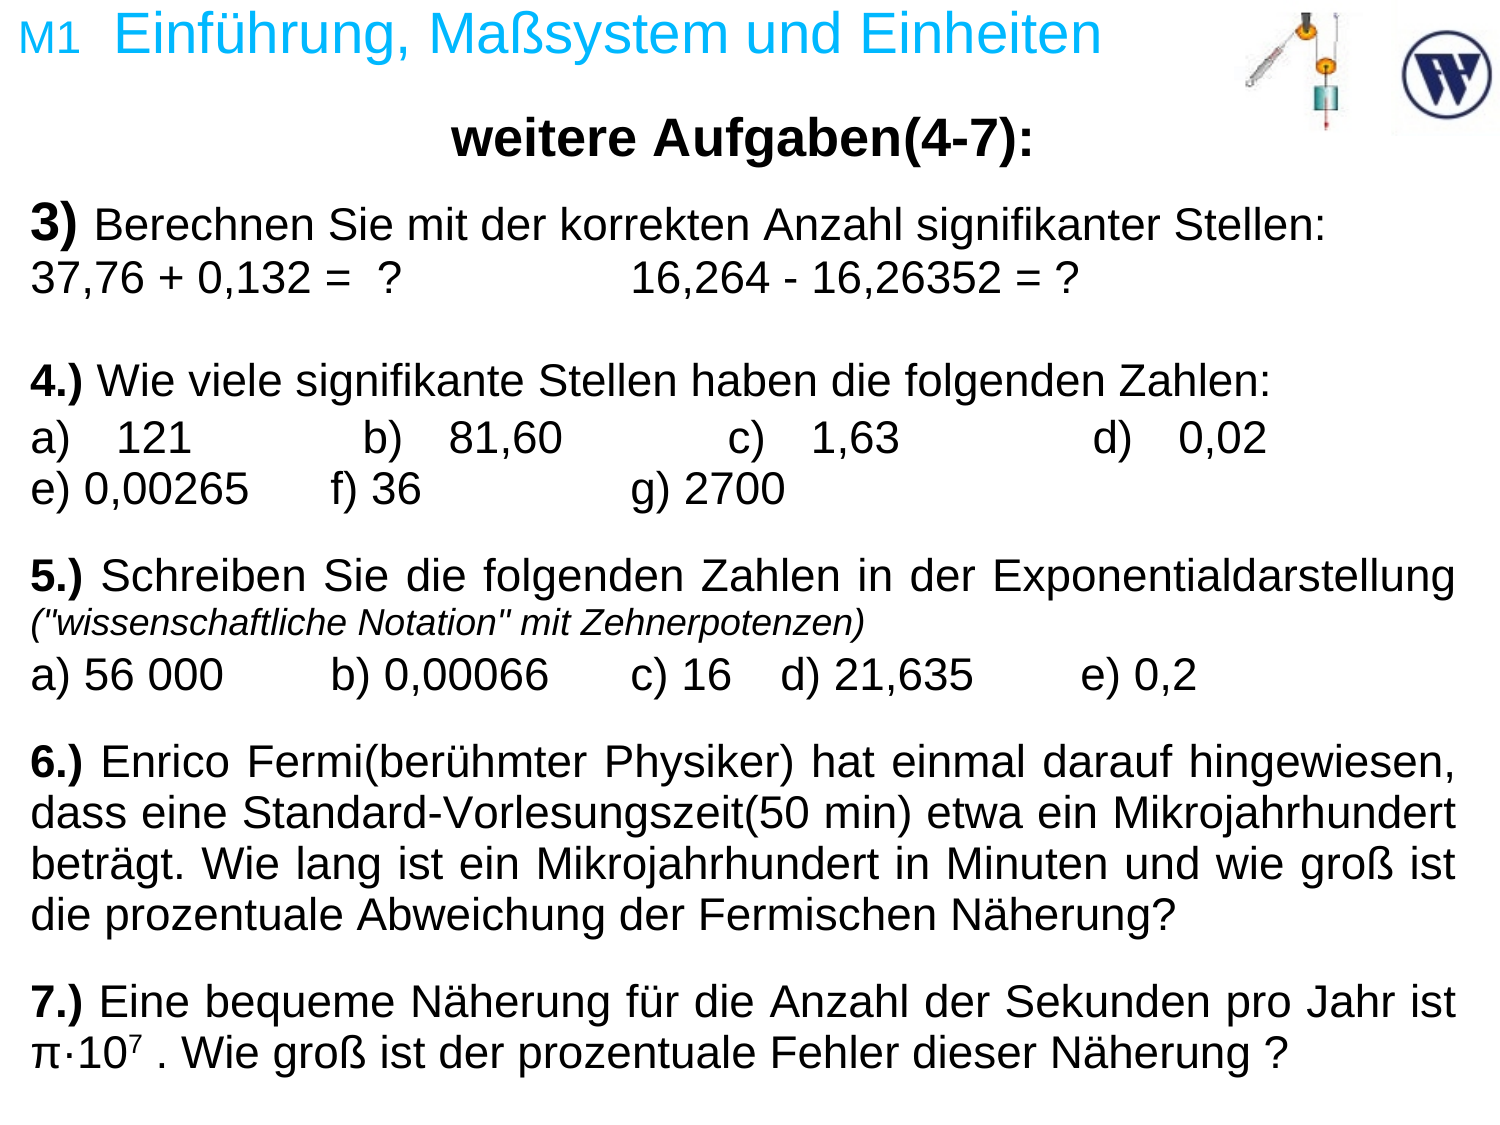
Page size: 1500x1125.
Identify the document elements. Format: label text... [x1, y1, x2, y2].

text_box weitere Aufgaben(4-7): 3) Berechnen Sie mit der korrekten Anzahl signifikanter Stellen: 37,76 + 0,132 = ? 16,264 - 16,26352 = ? 4.) Wie viele signifikante Stellen haben die folgenden Zahlen: a) 121 b) 81,60 c) 1,63 d) 0,02 e) 0,00265 f) 36 g) 2700 5.) Schreiben Sie die folgenden Zahlen in der Exponentialdarstellung ("wissenschaftliche Notation" mit Zehnerpotenzen) a) 56 000 b) 0,00066 c) 16 d) 21,635 e) 0,2 6.) Enrico Fermi(berühmter Physiker) hat einmal darauf hingewiesen, dass eine Standard-Vorlesungszeit(50 min) etwa ein Mikrojahrhundert beträgt. Wie lang ist ein Mikrojahrhundert in Minuten und wie groß ist die prozentuale Abweichung der Fermischen Näherung? 7.) Eine bequeme Näherung für die Anzahl der Sekunden pro Jahr ist π·107 . Wie groß ist der prozentuale Fehler dieser Näherung ? [15, 100, 1472, 1087]
picture [1234, 0, 1363, 100]
picture [1391, 0, 1500, 136]
